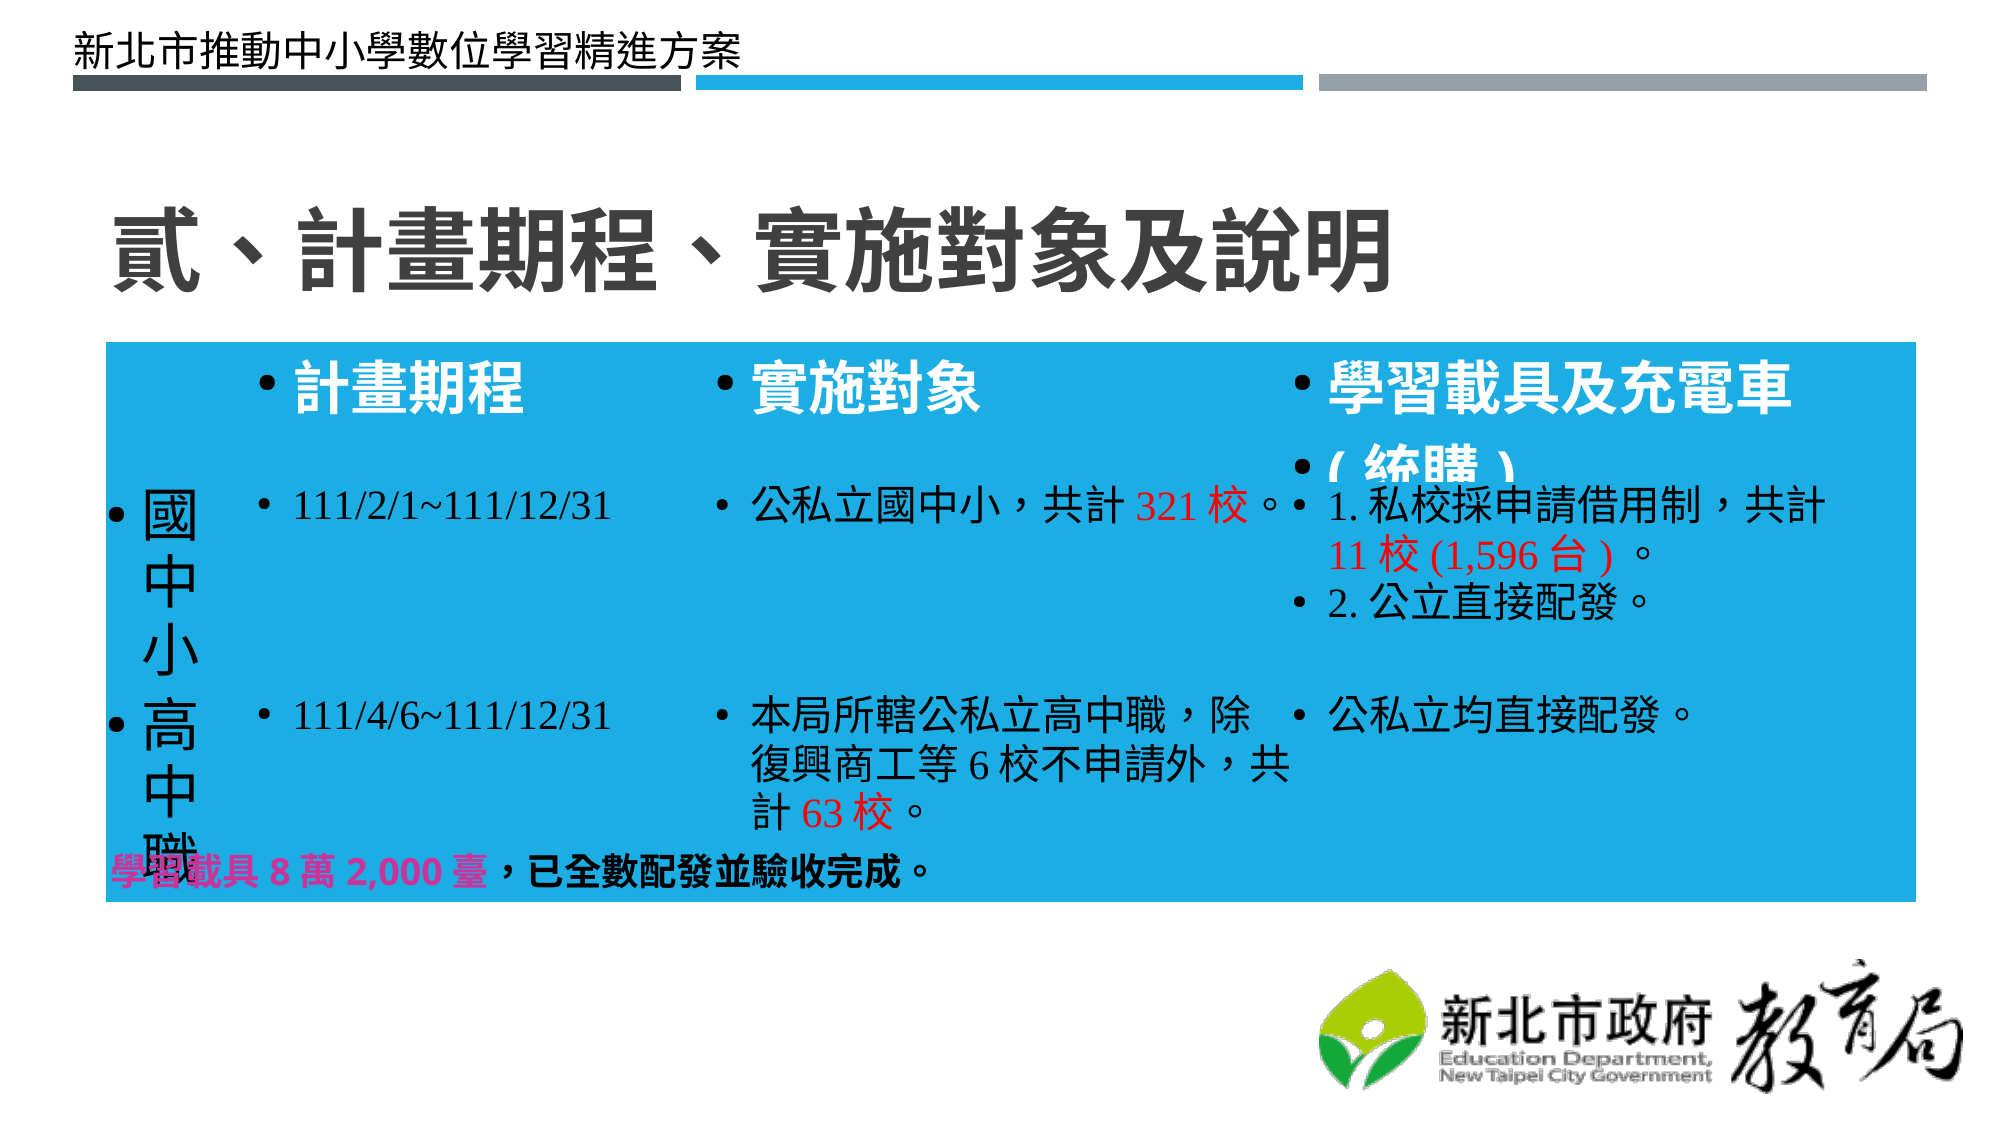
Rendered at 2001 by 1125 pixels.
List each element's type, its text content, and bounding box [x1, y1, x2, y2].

table_header 計畫期程 [257, 342, 715, 482]
table_cell 1.私校採申請借用制，共計11校(1,596台)。 2.公立直接配發。 [1292, 482, 1870, 692]
table_header [106, 342, 257, 482]
table_header 實施對象 [715, 342, 1292, 482]
text_box 新北市推動中小學數位學習精進方案 [59, 18, 766, 83]
table_cell 高中職 [106, 692, 257, 840]
title 貳、計畫期程、實施對象及說明 [95, 115, 1905, 311]
table_cell 本局所轄公私立高中職，除復興商工等6校不申請外，共計63校。 [715, 692, 1292, 902]
text_box 學習載具8萬2,000臺，已全數配發並驗收完成。 [95, 840, 1096, 901]
picture [1319, 960, 1963, 1094]
table_cell [1870, 692, 1916, 902]
table_cell [1870, 482, 1916, 692]
table_cell 111/4/6~111/12/31 [257, 692, 715, 840]
table_header [1870, 342, 1916, 482]
table_cell 公私立均直接配發。 [1292, 692, 1870, 902]
table_cell 111/2/1~111/12/31 [257, 482, 715, 692]
table_cell 公私立國中小，共計321校。 [715, 482, 1292, 692]
table_header 學習載具及充電車 (統購) [1292, 342, 1870, 482]
table_cell 國中小 [106, 482, 257, 692]
